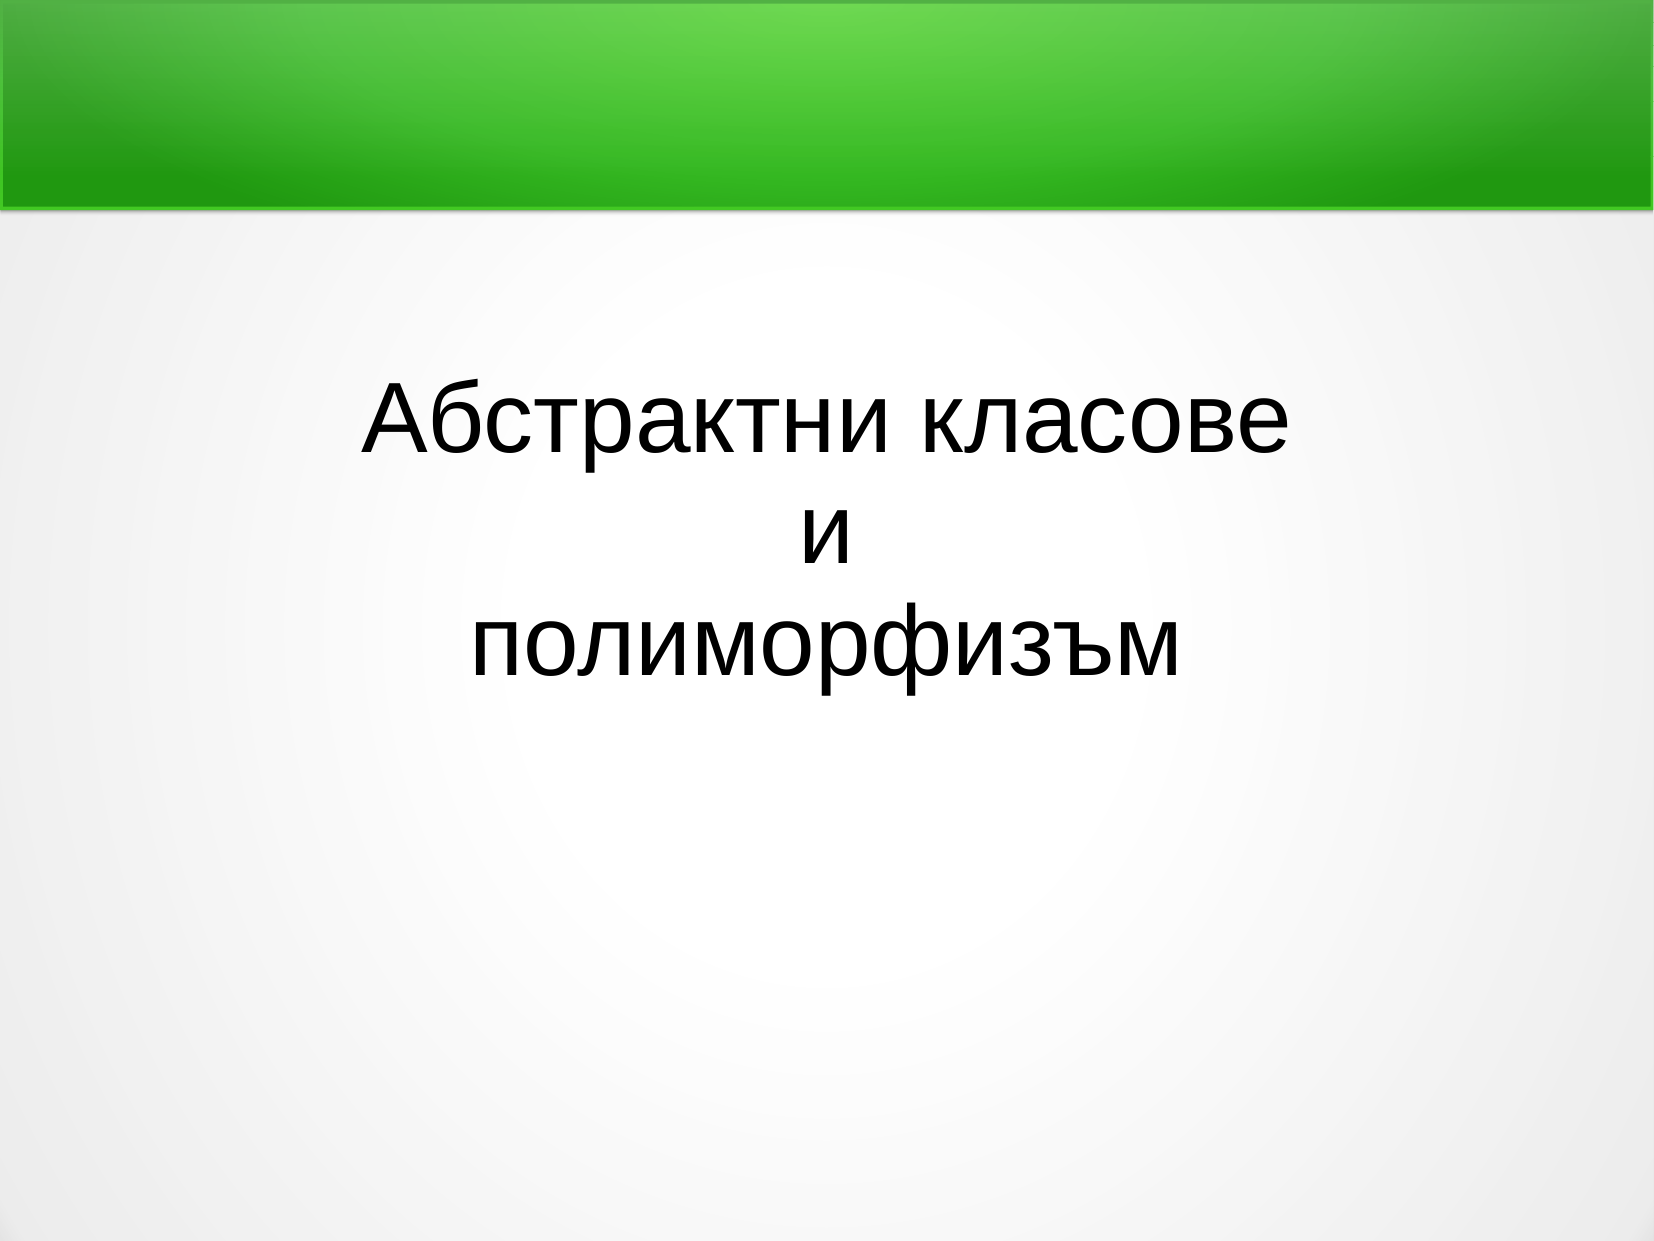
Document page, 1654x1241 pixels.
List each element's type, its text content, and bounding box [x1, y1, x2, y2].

subtitle Абстрактни класове и полиморфизъм [82, 49, 1571, 1010]
